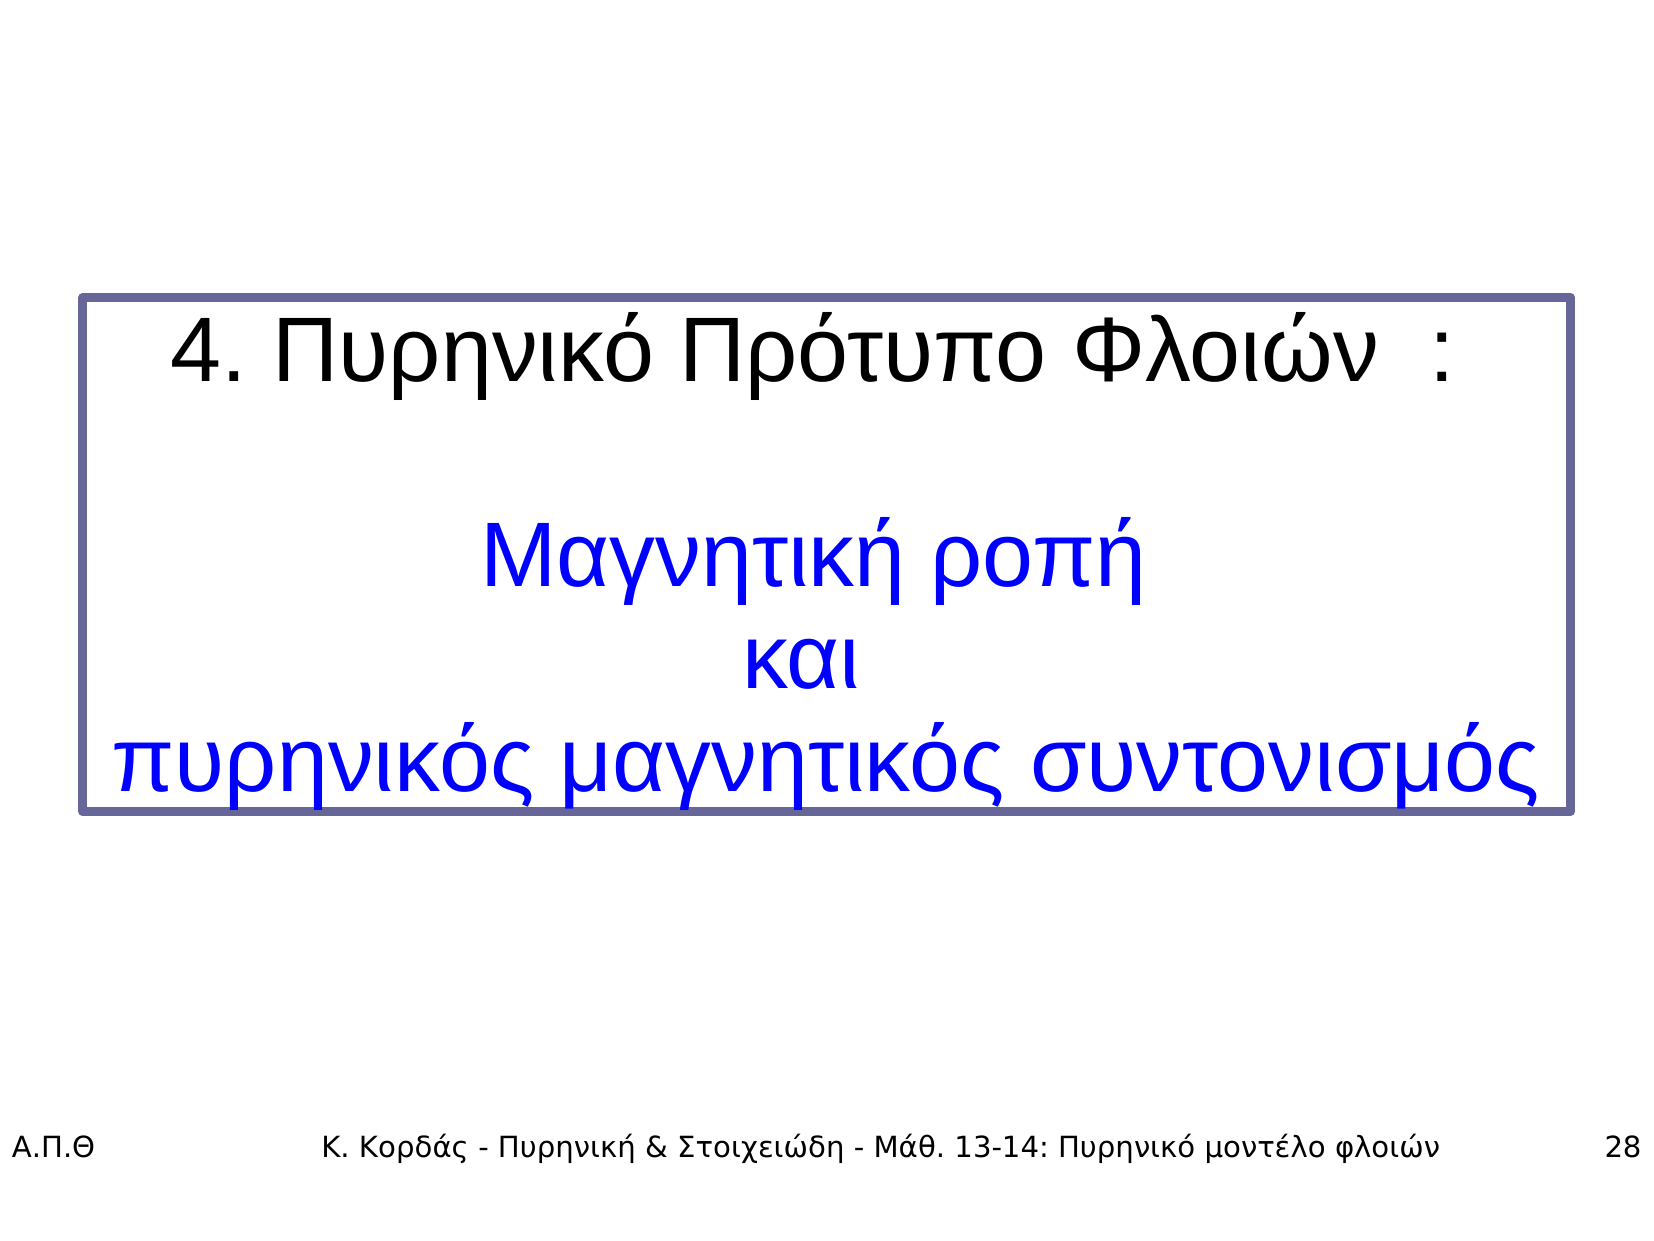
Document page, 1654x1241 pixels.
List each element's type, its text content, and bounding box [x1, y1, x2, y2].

title 4. Πυρηνικό Πρότυπο Φλοιών : Μαγνητική ροπή και πυρηνικός μαγνητικός συντονισμός [82, 297, 1571, 812]
